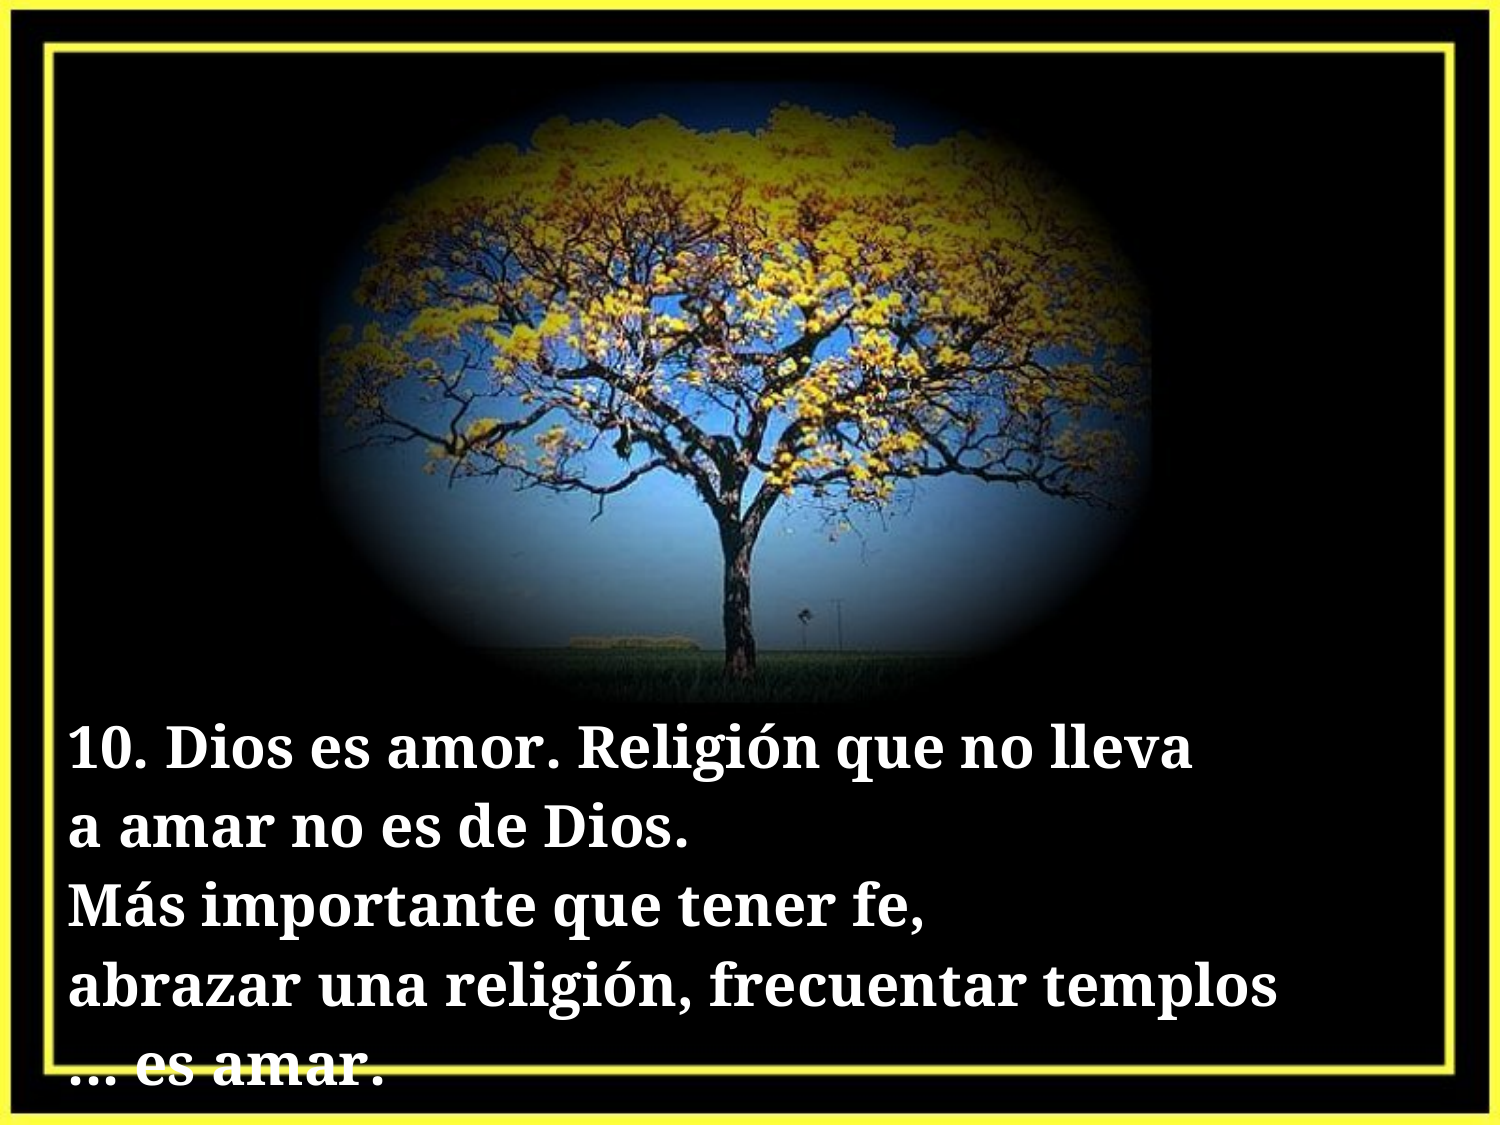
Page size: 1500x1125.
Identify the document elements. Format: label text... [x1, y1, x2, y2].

picture [0, 0, 1500, 1125]
text_box 10. Dios es amor. Religión que no lleva a amar no es de Dios. Más importante que tener fe, abrazar una religión, frecuentar templos ... es amar. [53, 698, 1477, 1111]
